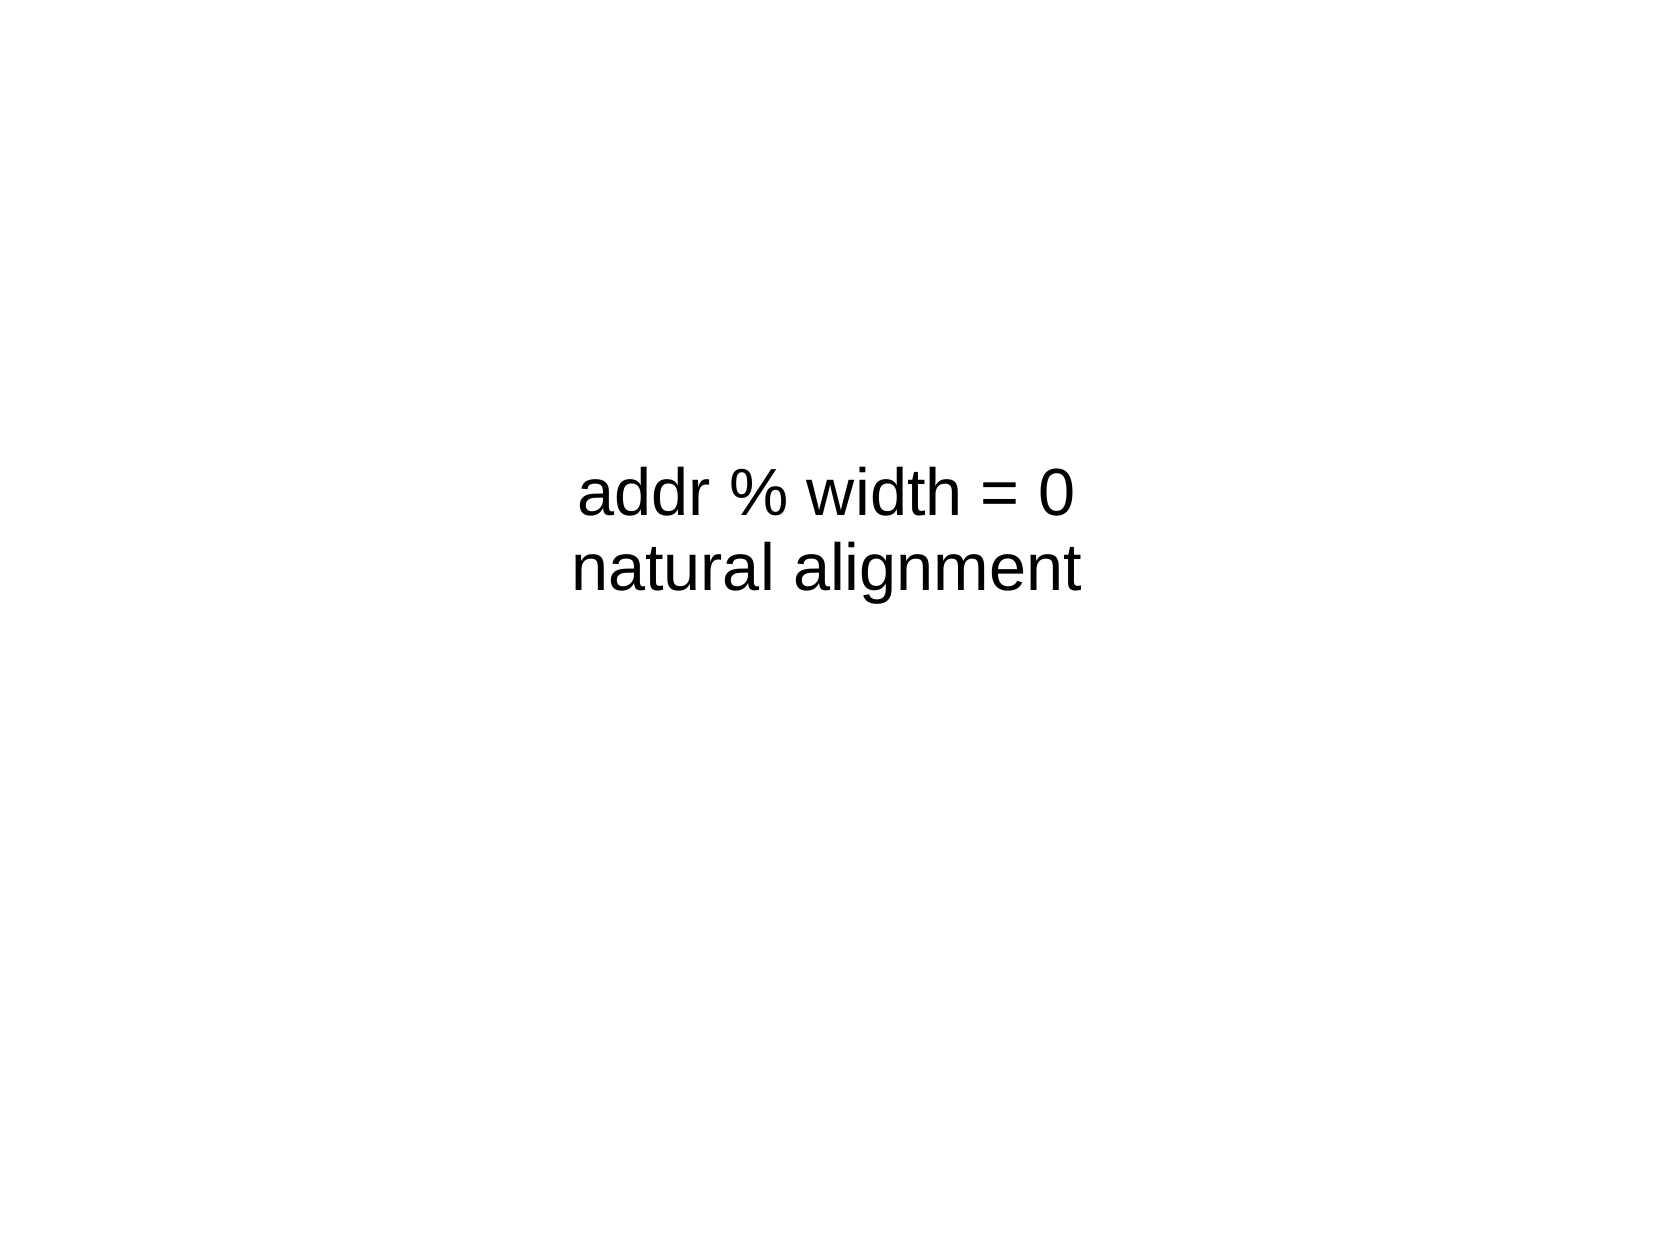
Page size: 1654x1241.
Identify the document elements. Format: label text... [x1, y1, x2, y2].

subtitle addr % width = 0 natural alignment [82, 49, 1571, 1010]
